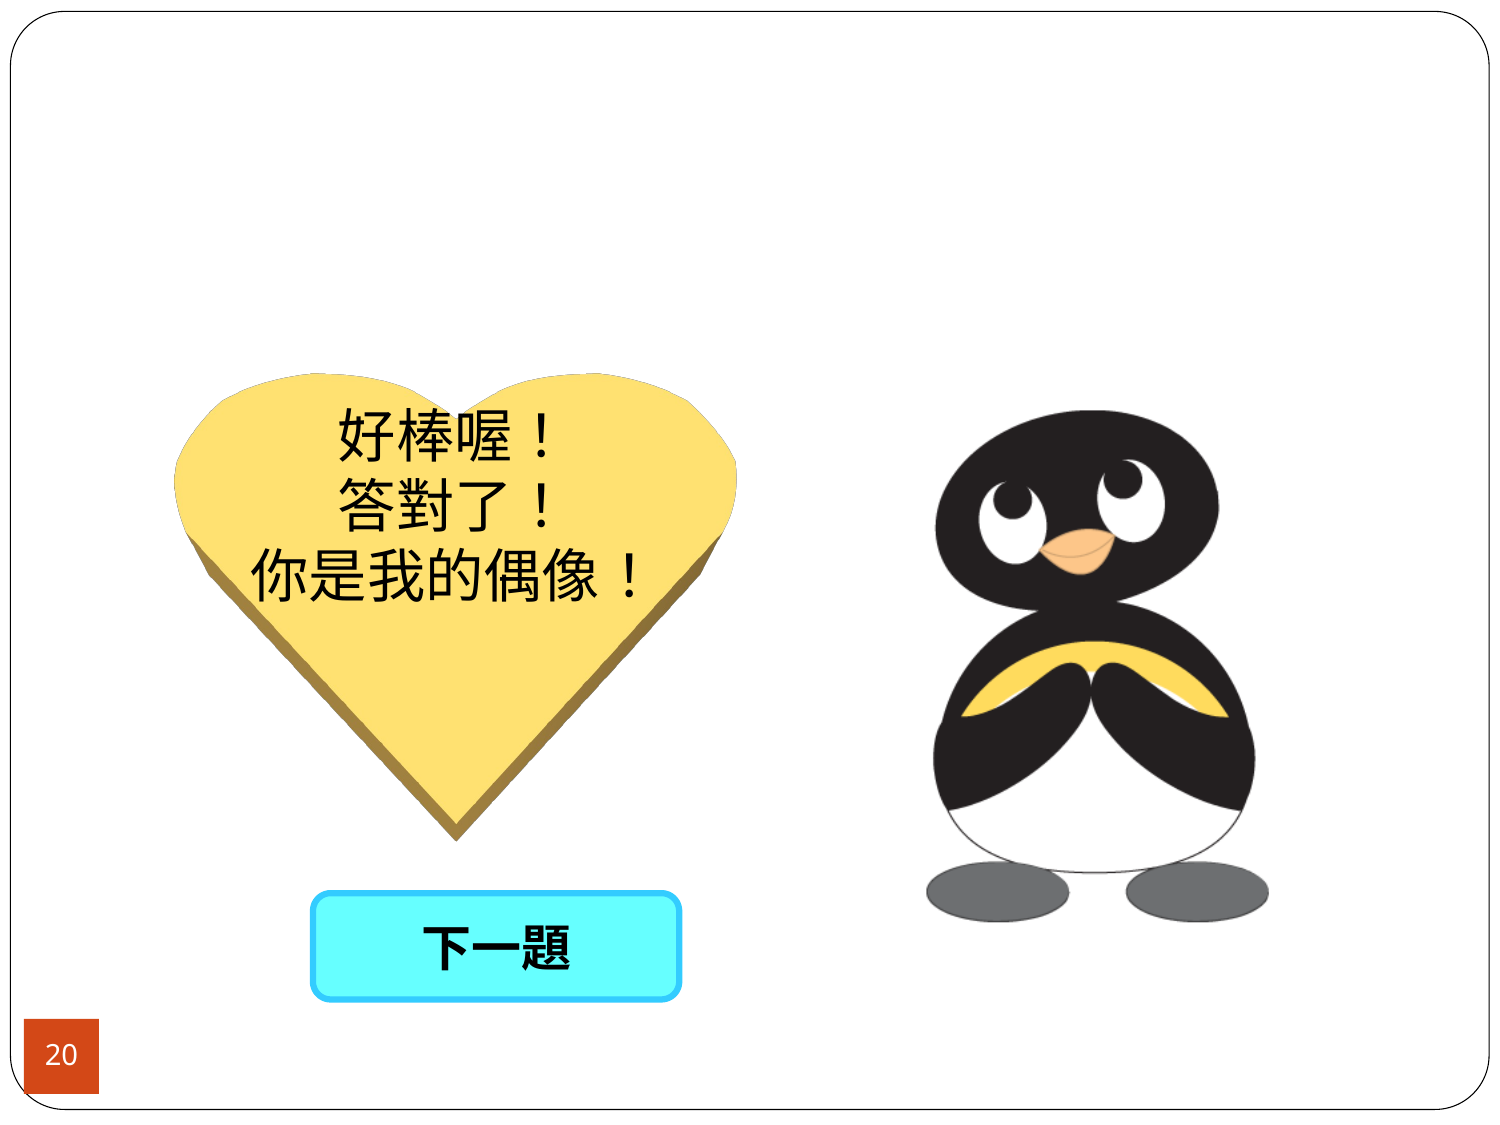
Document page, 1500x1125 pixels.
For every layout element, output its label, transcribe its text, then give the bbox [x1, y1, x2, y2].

text_box 20 [23, 1018, 99, 1094]
text_box 下一題 [312, 893, 680, 1000]
picture [832, 243, 1285, 953]
text_box 好棒喔！ 答對了！ 你是我的偶像！ [176, 375, 735, 821]
